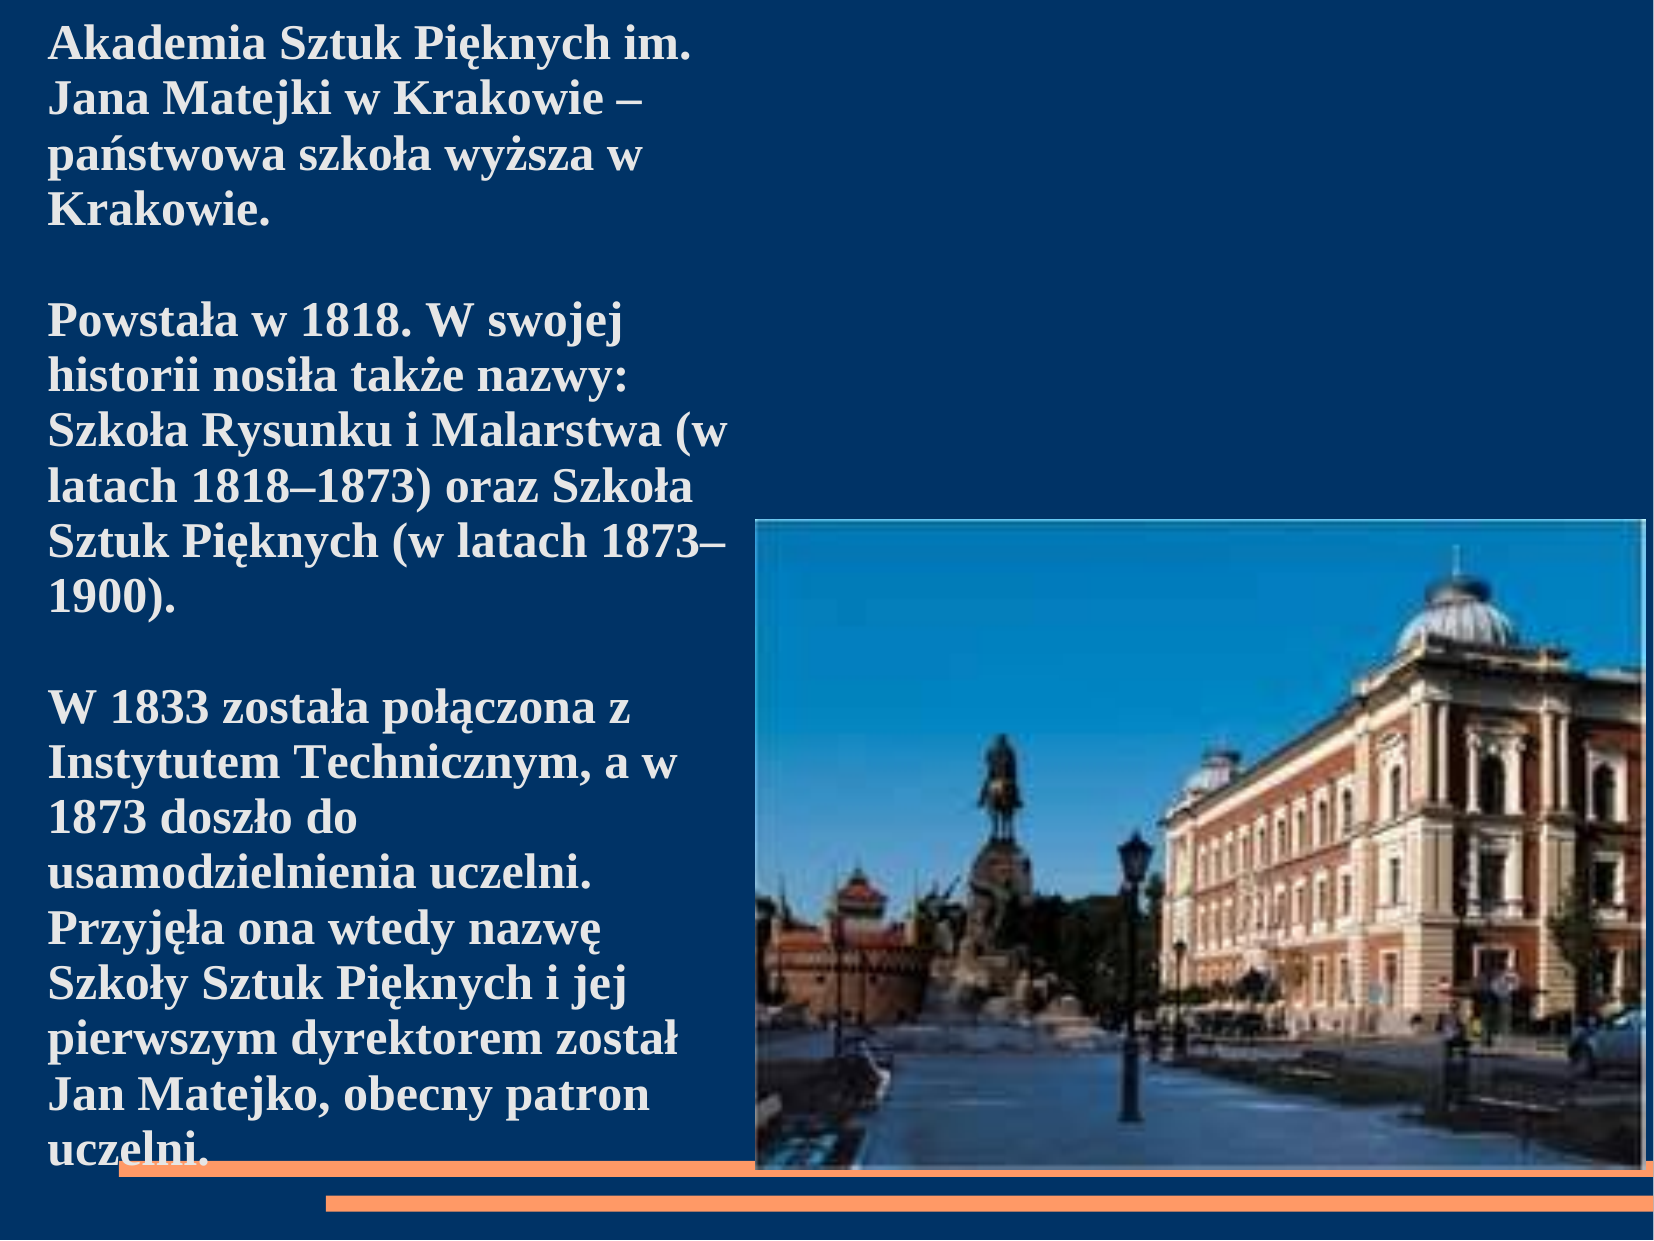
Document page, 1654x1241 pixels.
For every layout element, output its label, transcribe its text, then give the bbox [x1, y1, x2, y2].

picture [755, 519, 1646, 1170]
list Akademia Sztuk Pięknych im. Jana Matejki w Krakowie – państwowa szkoła wyższa w Krakowie. Powstała w 1818. W swojej historii nosiła także nazwy: Szkoła Rysunku i Malarstwa (w latach 1818–1873) oraz Szkoła Sztuk Pięknych (w latach 1873–1900). W 1833 została połączona z Instytutem Technicznym, a w 1873 doszło do usamodzielnienia uczelni. Przyjęła ona wtedy nazwę Szkoły Sztuk Pięknych i jej pierwszym dyrektorem został Jan Matejko, obecny patron uczelni. [0, 15, 741, 1146]
